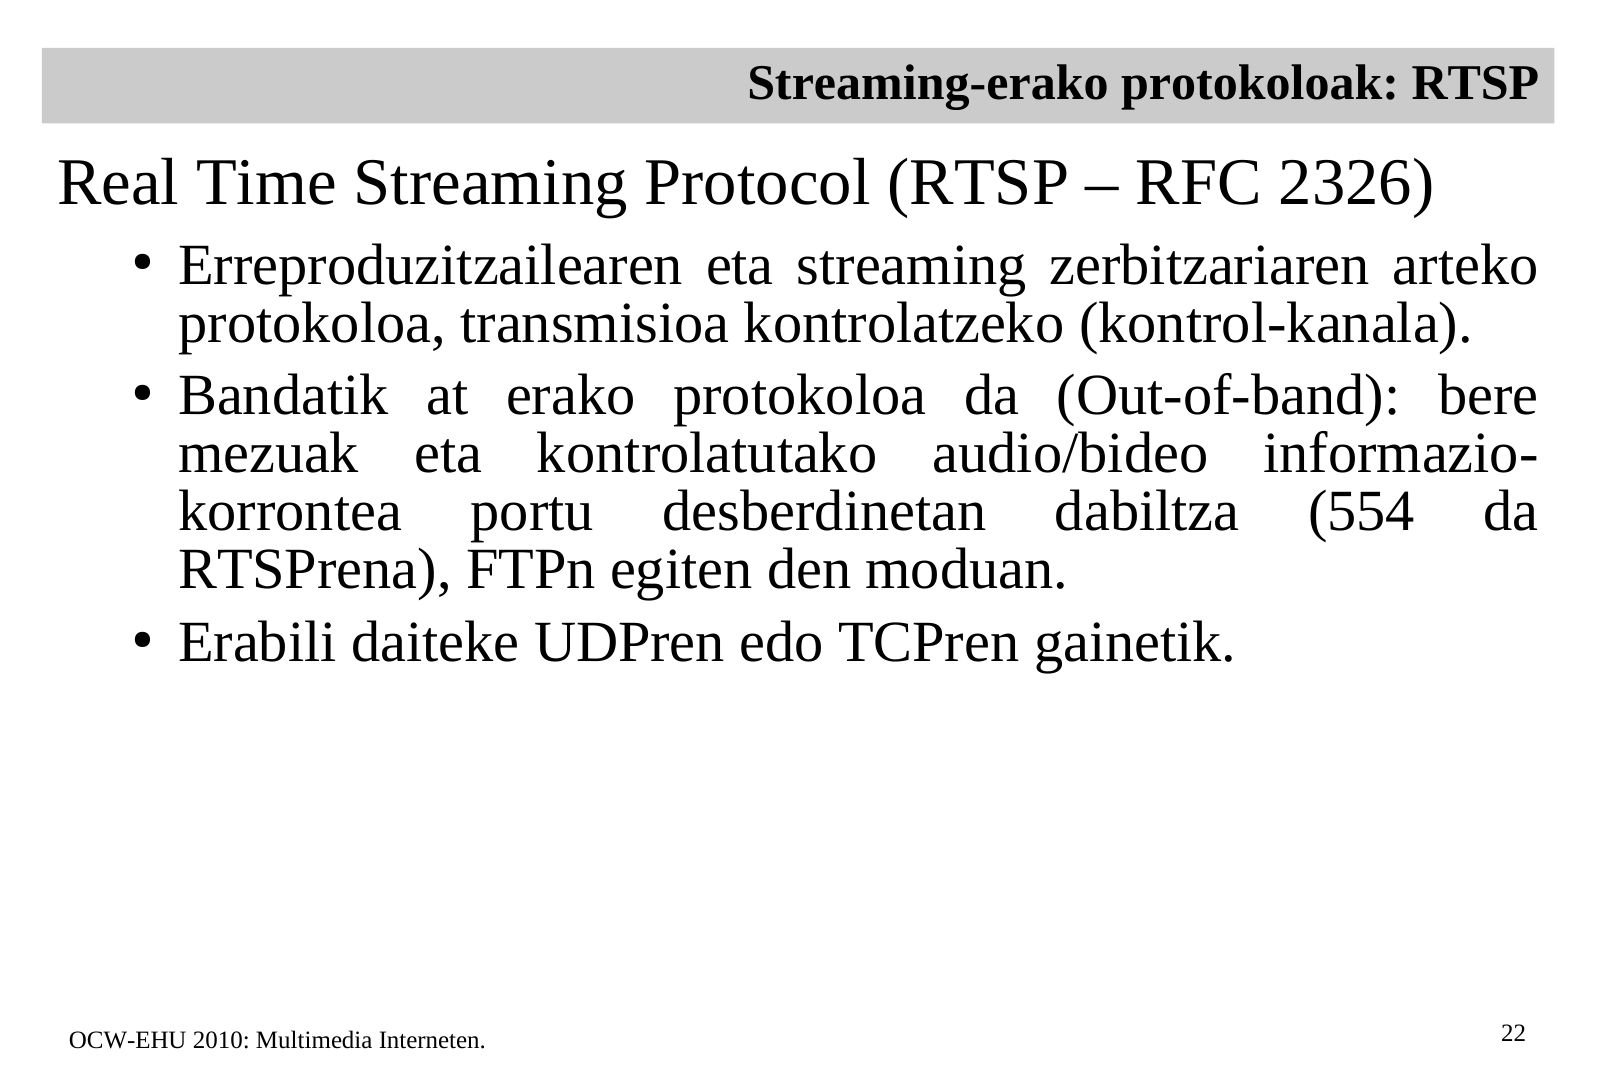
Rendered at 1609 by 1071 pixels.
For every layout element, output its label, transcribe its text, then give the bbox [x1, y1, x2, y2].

title Streaming-erako protokoloak: RTSP [41, 47, 1555, 124]
list Real Time Streaming Protocol (RTSP – RFC 2326) Erreproduzitzailearen eta streaming zerbitzariaren arteko protokoloa, transmisioa kontrolatzeko (kontrol-kanala). Bandatik at erako protokoloa da (Out-of-band): bere mezuak eta kontrolatutako audio/bideo informazio-korrontea portu desberdinetan dabiltza (554 da RTSPrena), FTPn egiten den moduan. Erabili daiteke UDPren edo TCPren gainetik. [41, 137, 1555, 976]
